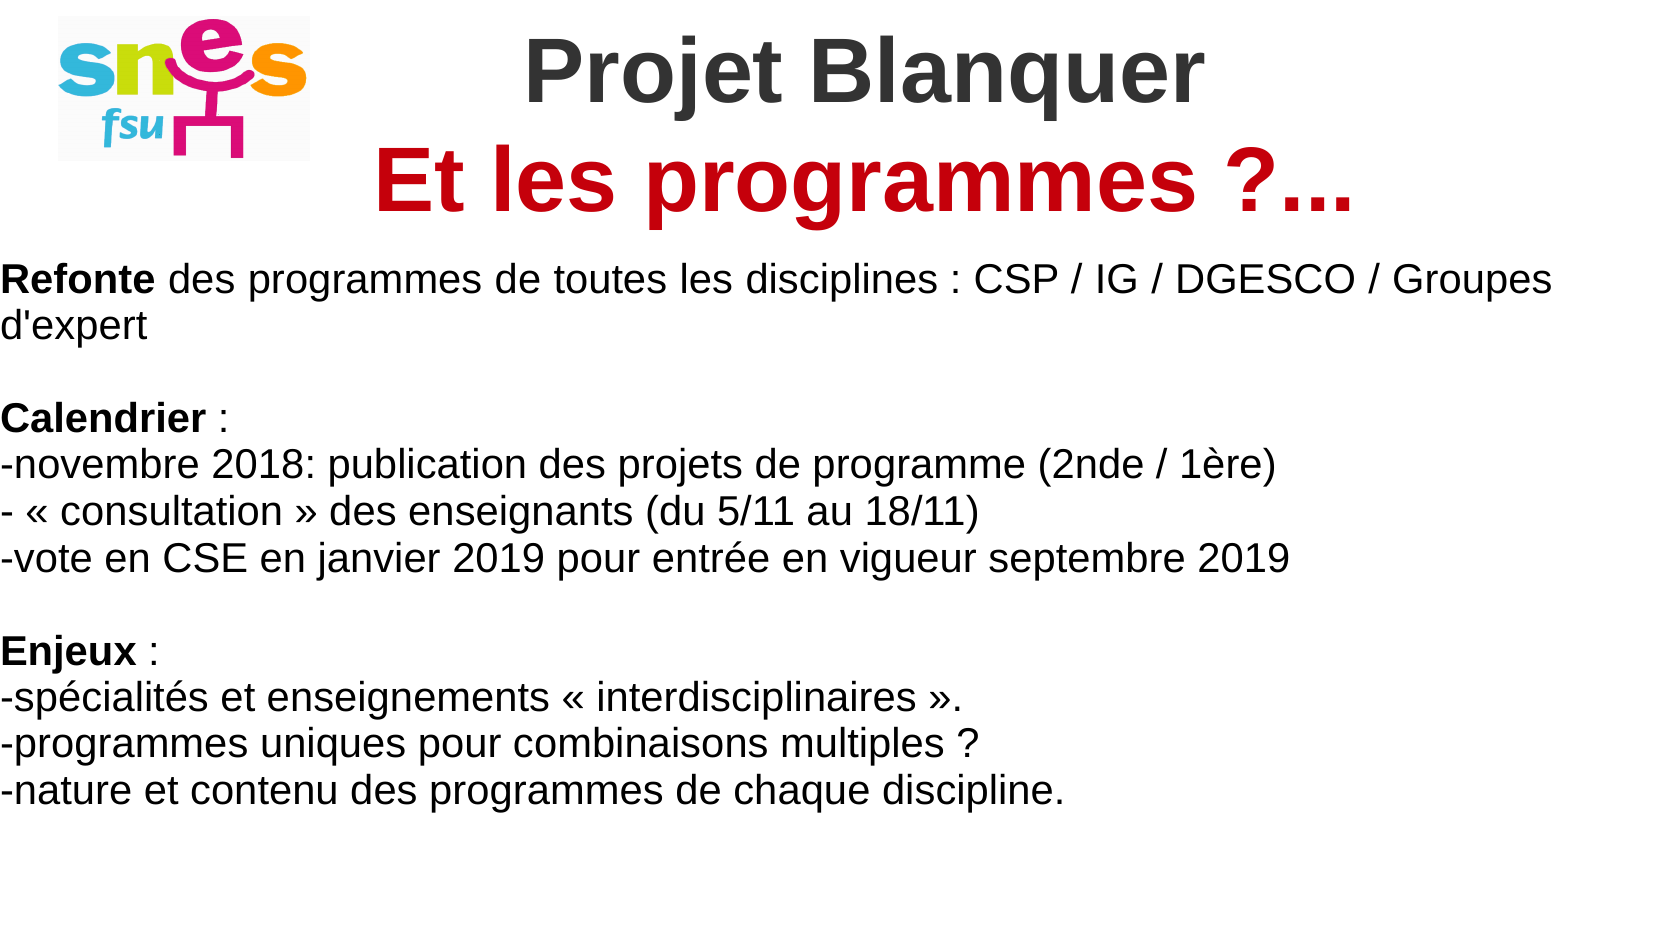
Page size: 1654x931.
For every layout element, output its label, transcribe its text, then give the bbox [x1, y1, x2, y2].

picture [58, 17, 310, 161]
title Projet Blanquer Et les programmes ?... [159, 10, 1572, 190]
text_box Refonte des programmes de toutes les disciplines : CSP / IG / DGESCO / Groupes d'expert Calendrier : -novembre 2018: publication des projets de programme (2nde / 1ère) - « consultation » des enseignants (du 5/11 au 18/11) -vote en CSE en janvier 2019 pour entrée en vigueur septembre 2019 Enjeux : -spécialités et enseignements « interdisciplinaires ». -programmes uniques pour combinaisons multiples ? -nature et contenu des programmes de chaque discipline. [0, 248, 1572, 931]
